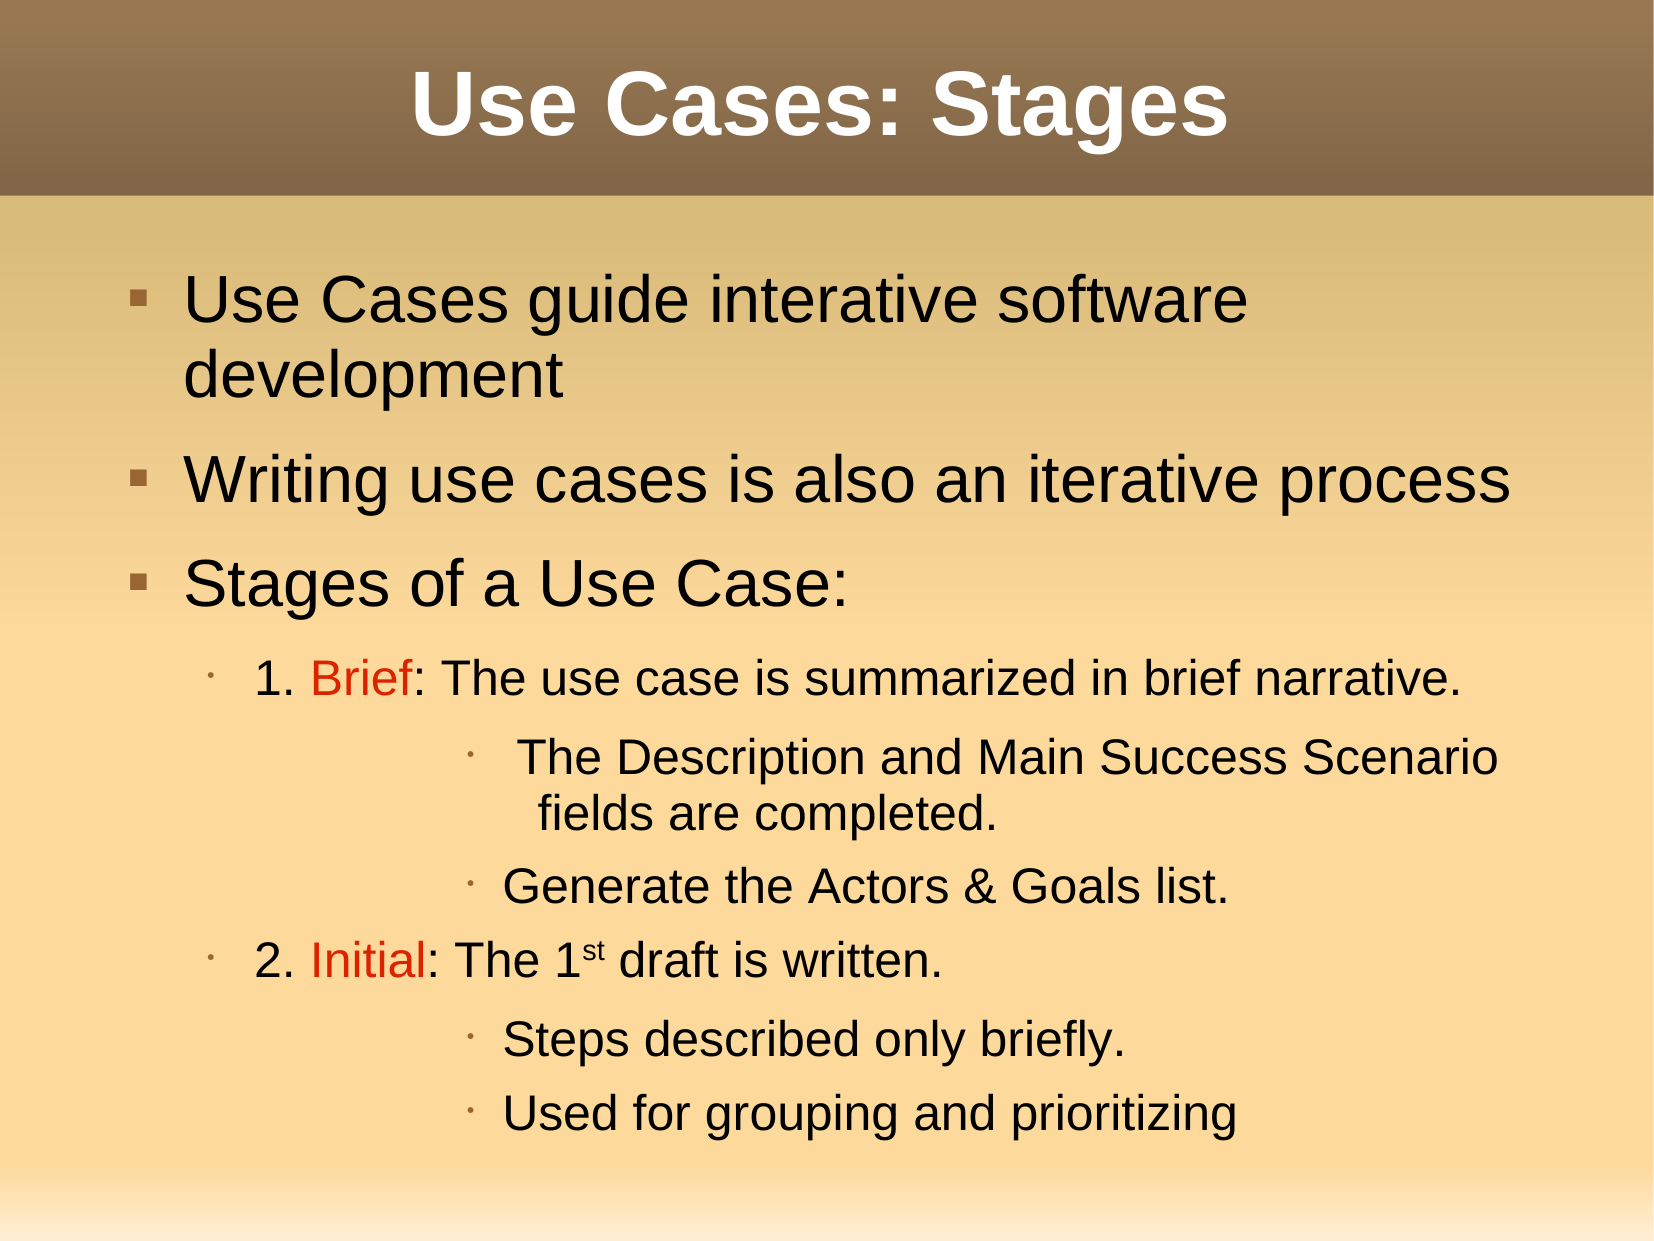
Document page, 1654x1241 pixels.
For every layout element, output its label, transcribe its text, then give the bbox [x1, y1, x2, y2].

picture [0, 0, 1654, 1241]
title Use Cases: Stages [76, 7, 1565, 200]
list Use Cases guide interative software development Writing use cases is also an iterative process Stages of a Use Case: 1. Brief: The use case is summarized in brief narrative. The Description and Main Success Scenario fields are completed. Generate the Actors & Goals list. 2. Initial: The 1st draft is written. Steps described only briefly. Used for grouping and prioritizing [112, 262, 1601, 1241]
